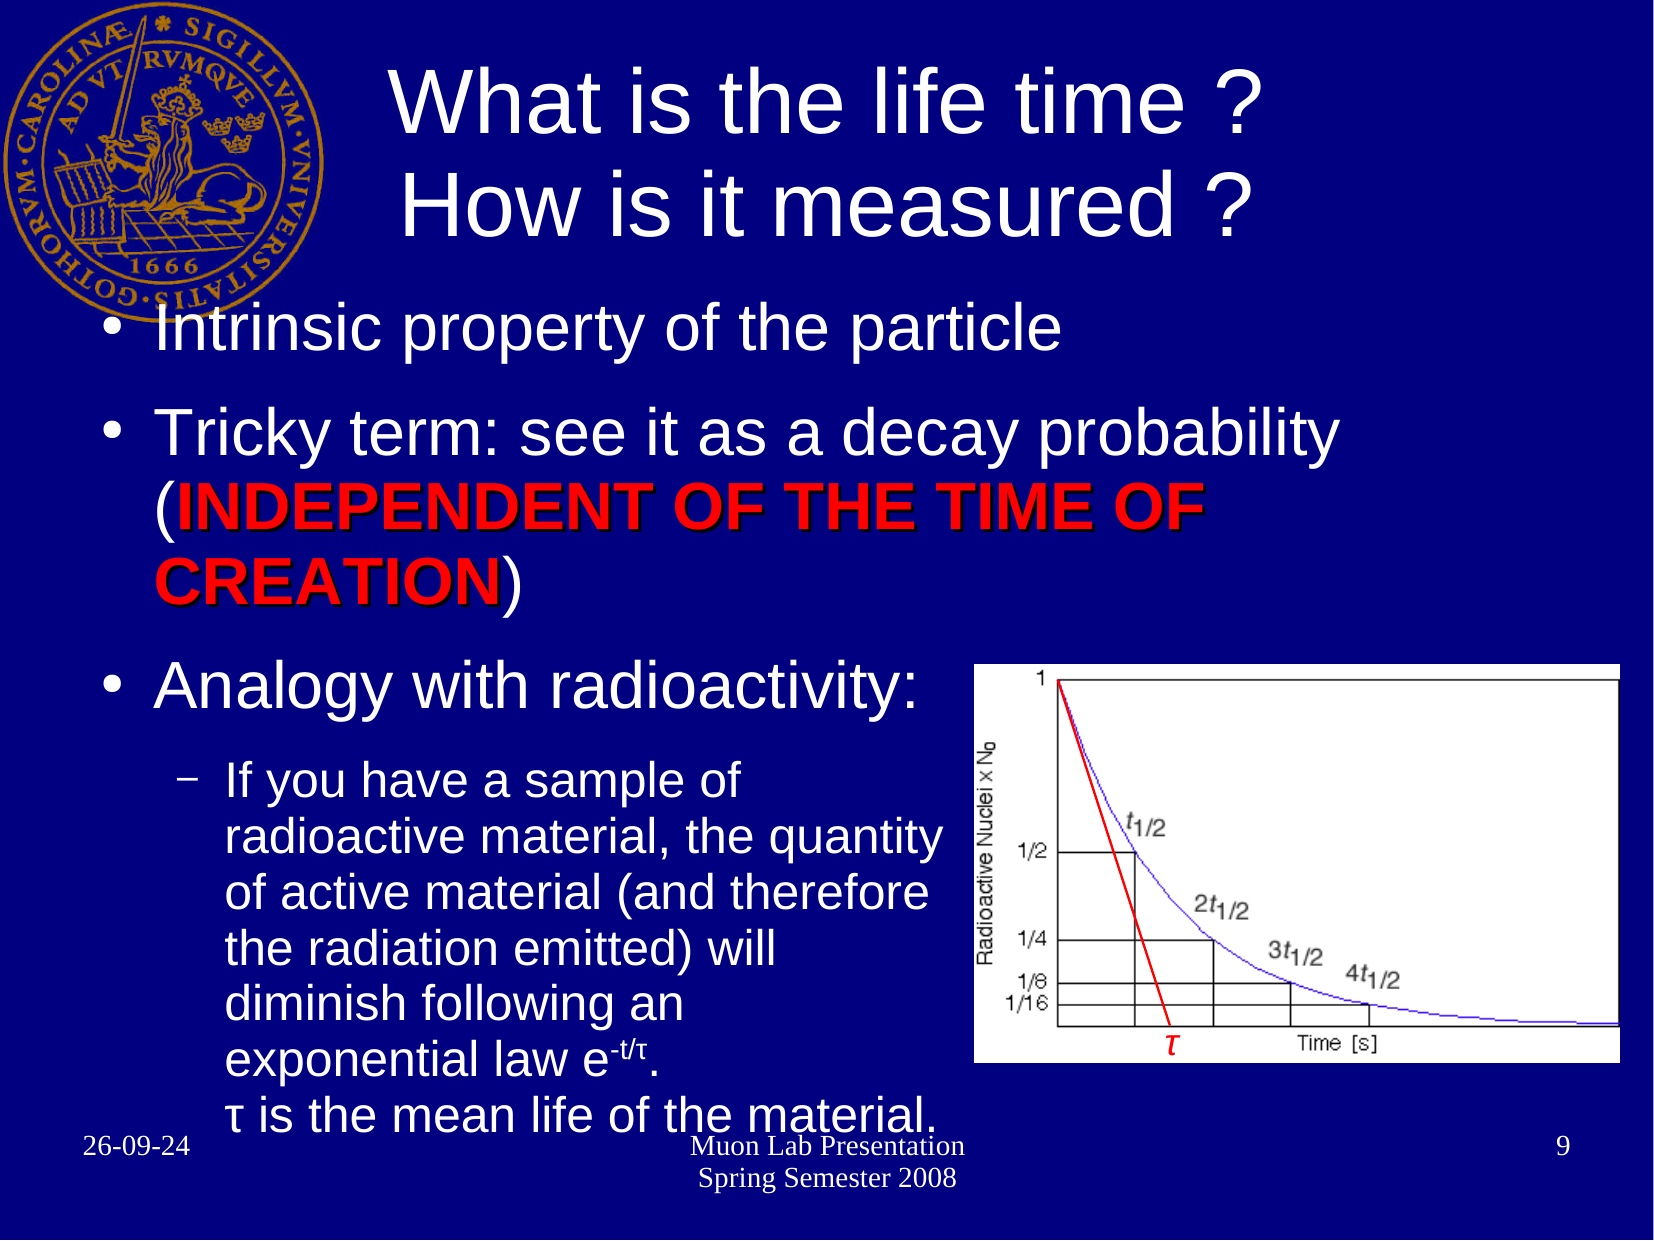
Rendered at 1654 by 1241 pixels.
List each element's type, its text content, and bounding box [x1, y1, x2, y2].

picture [974, 664, 1620, 1063]
text_box τ [1149, 1014, 1195, 1072]
picture [0, 0, 325, 325]
list Intrinsic property of the particle Tricky term: see it as a decay probability (INDEPENDENT OF THE TIME OF CREATION) Analogy with radioactivity: If you have a sample of radioactive material, the quantity of active material (and therefore the radiation emitted) will diminish following an exponential law e-t/τ. τ is the mean life of the material. [82, 290, 1571, 1145]
title What is the life time ? How is it measured ? [82, 50, 1571, 256]
